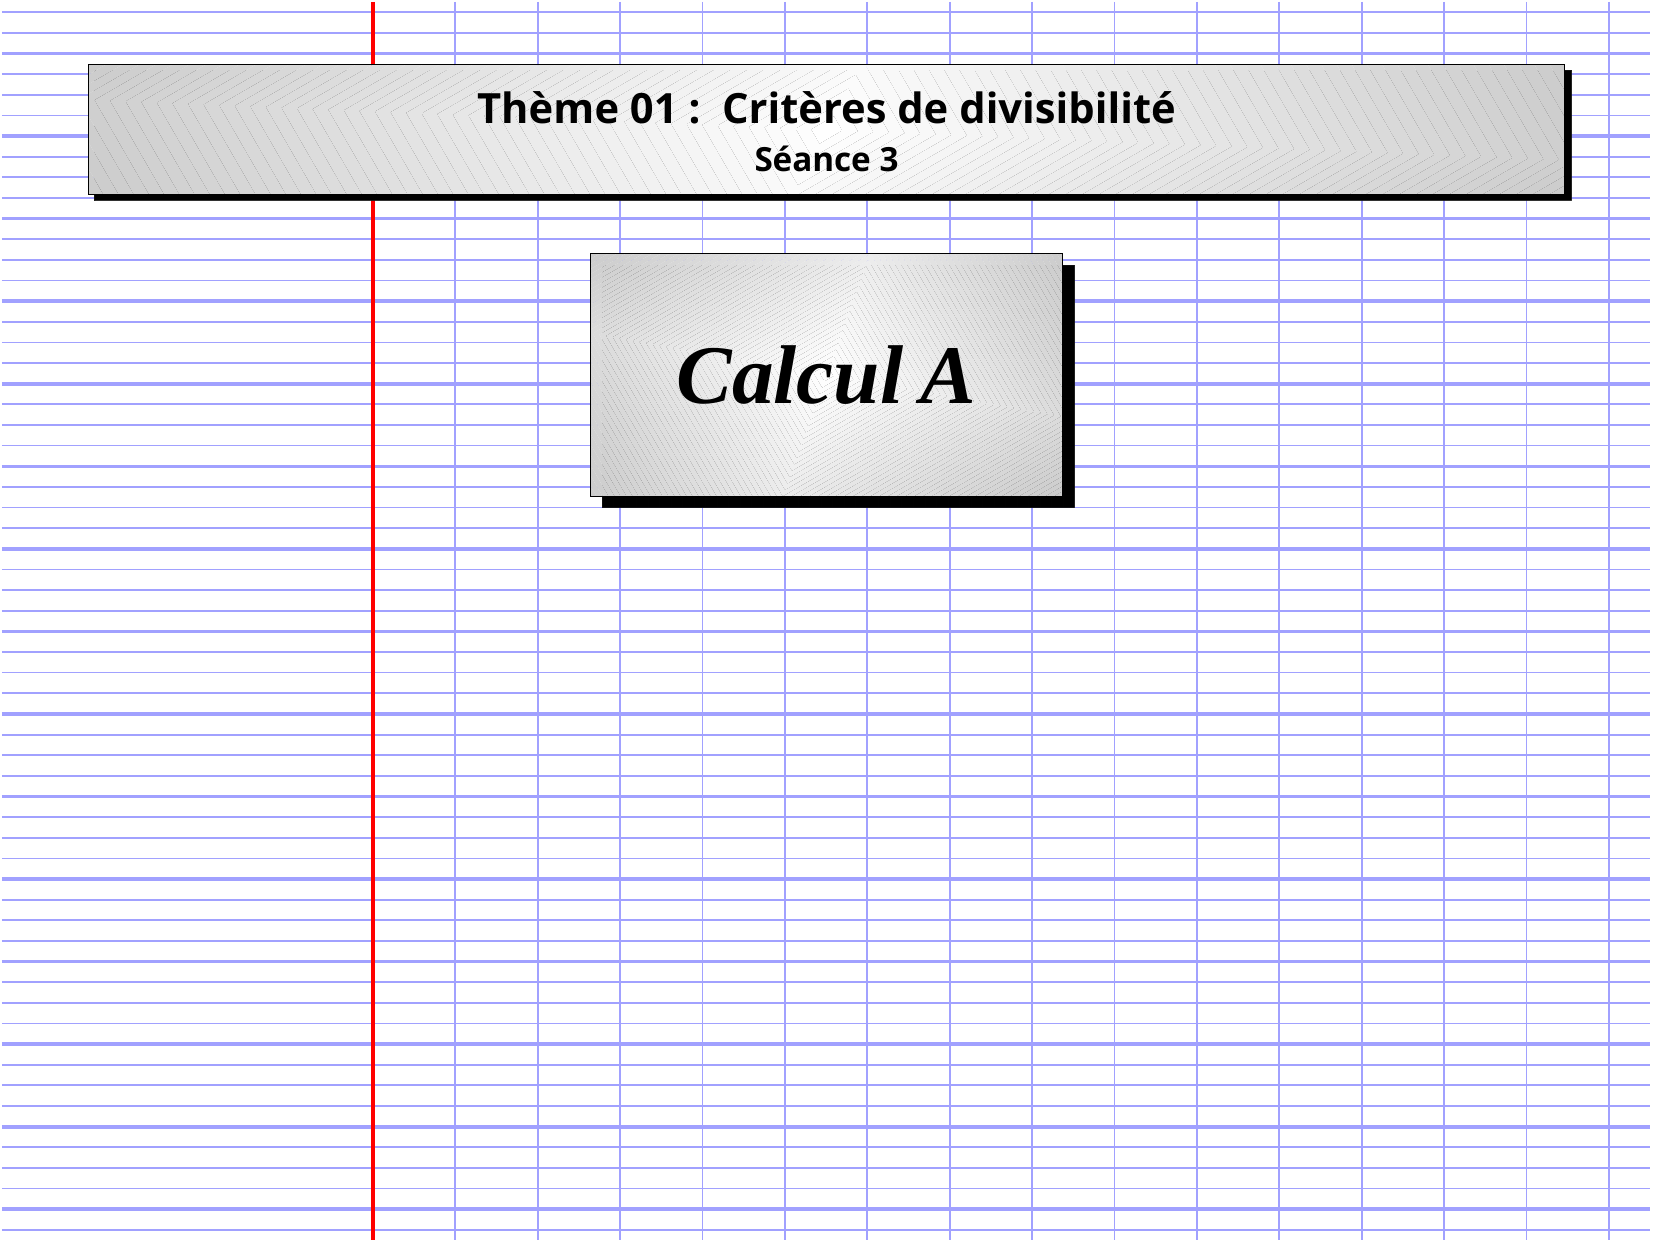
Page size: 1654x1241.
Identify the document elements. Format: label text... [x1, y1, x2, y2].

text_box Thème 01 : Critères de divisibilité Séance 3 [88, 64, 1565, 195]
text_box Calcul A [590, 253, 1063, 497]
picture [0, 0, 1654, 1241]
